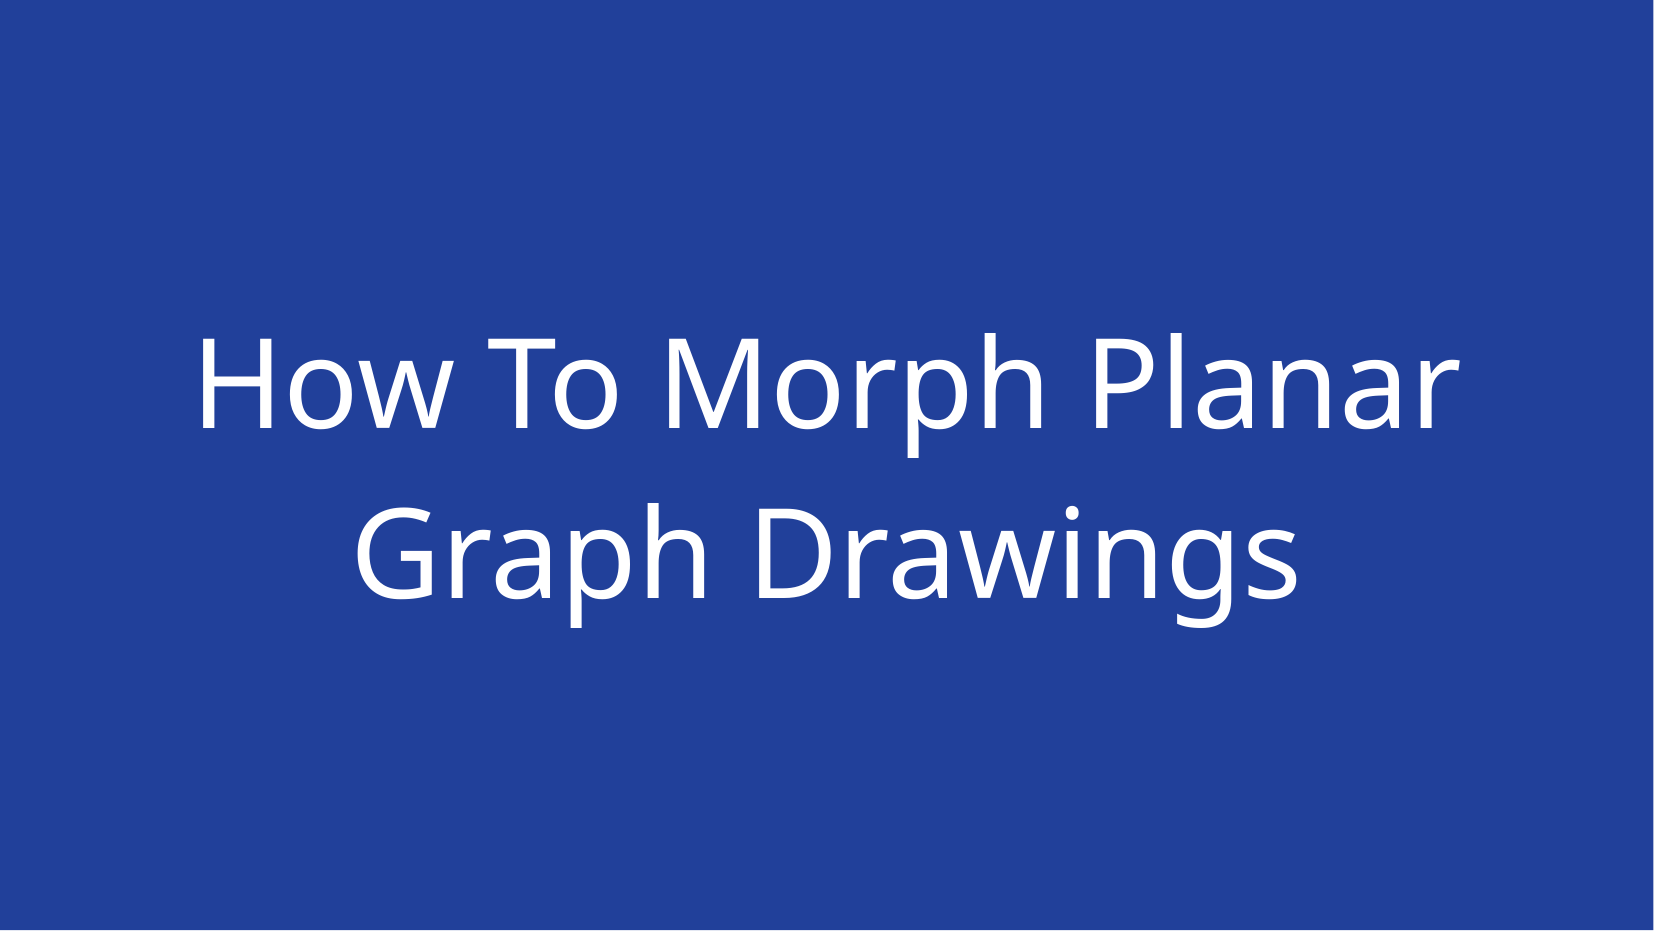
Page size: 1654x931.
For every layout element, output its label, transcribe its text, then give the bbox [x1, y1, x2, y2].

title How To Morph Planar Graph Drawings [0, 0, 1654, 931]
